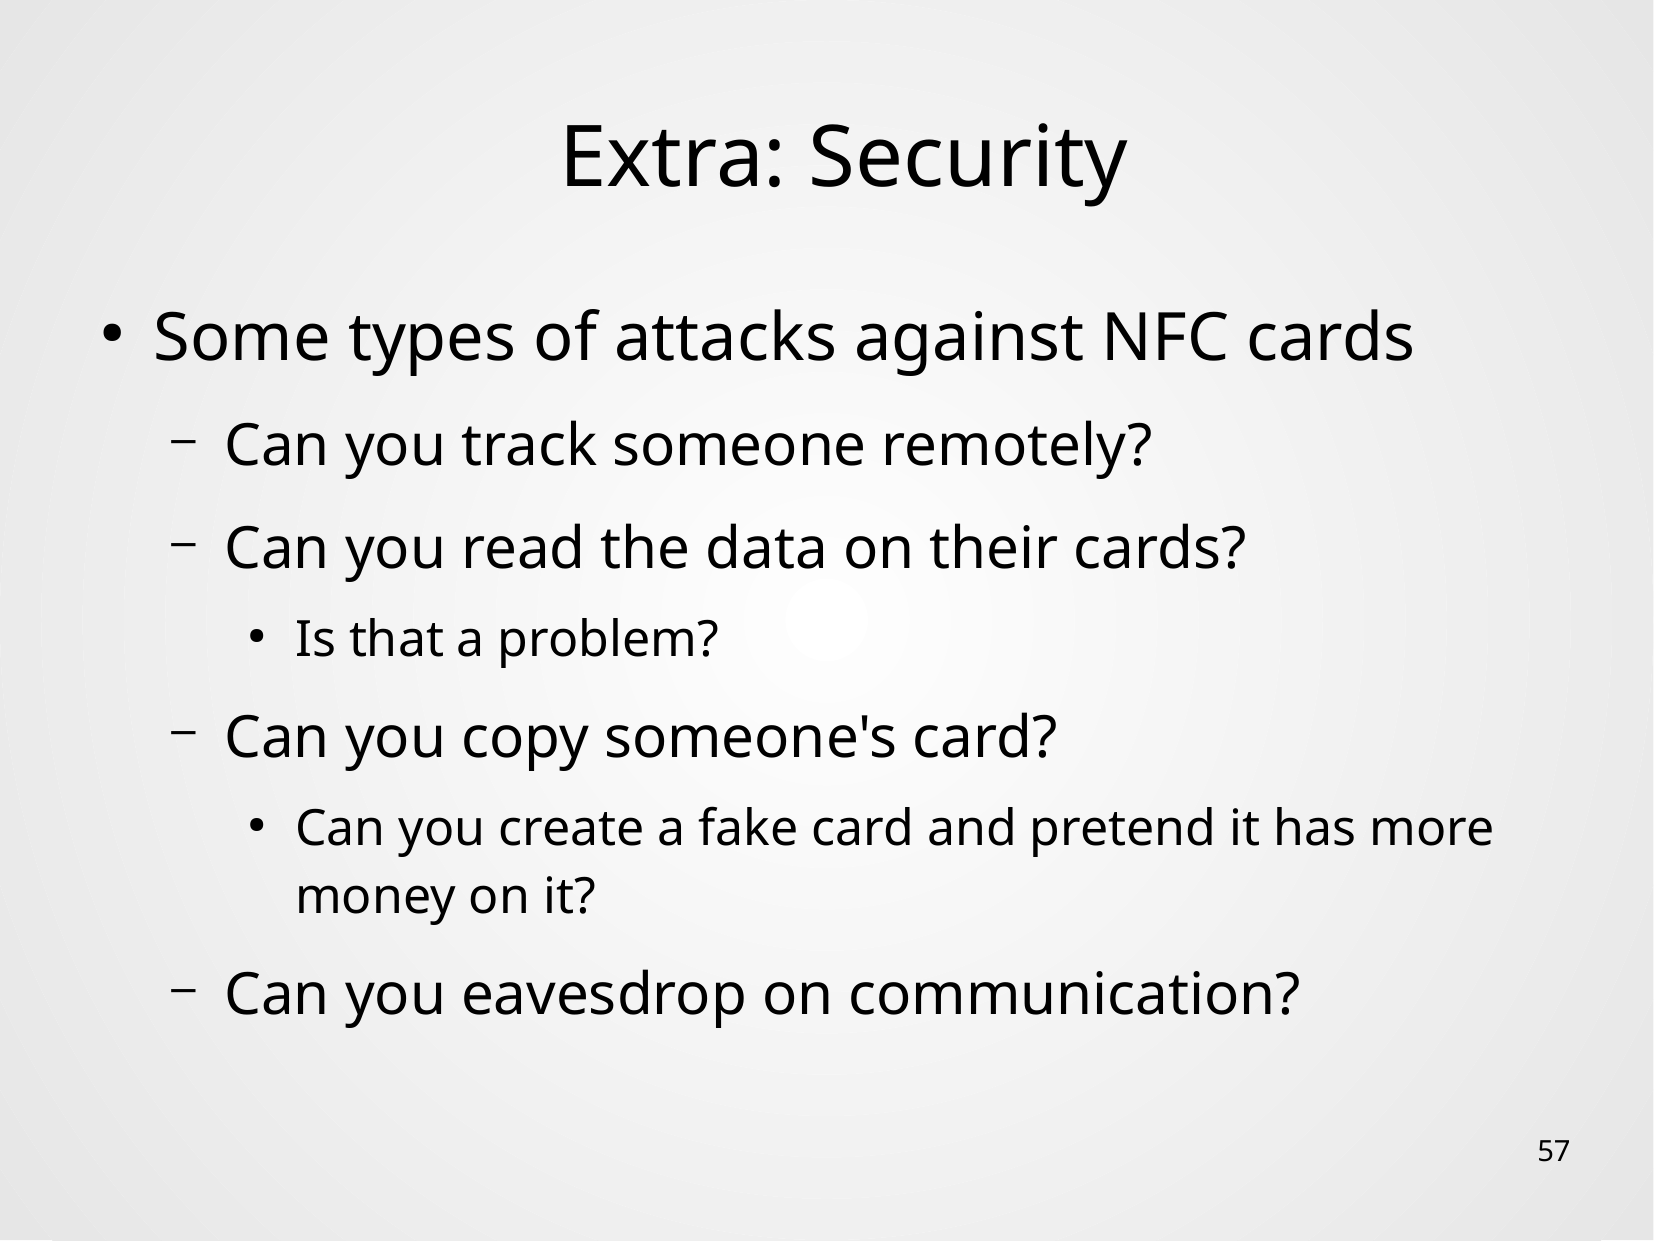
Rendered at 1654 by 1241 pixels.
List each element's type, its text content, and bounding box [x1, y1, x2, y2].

title Extra: Security [82, 49, 1571, 257]
list Some types of attacks against NFC cards Can you track someone remotely? Can you read the data on their cards? Is that a problem? Can you copy someone's card? Can you create a fake card and pretend it has more money on it? Can you eavesdrop on communication? [82, 289, 1571, 1010]
